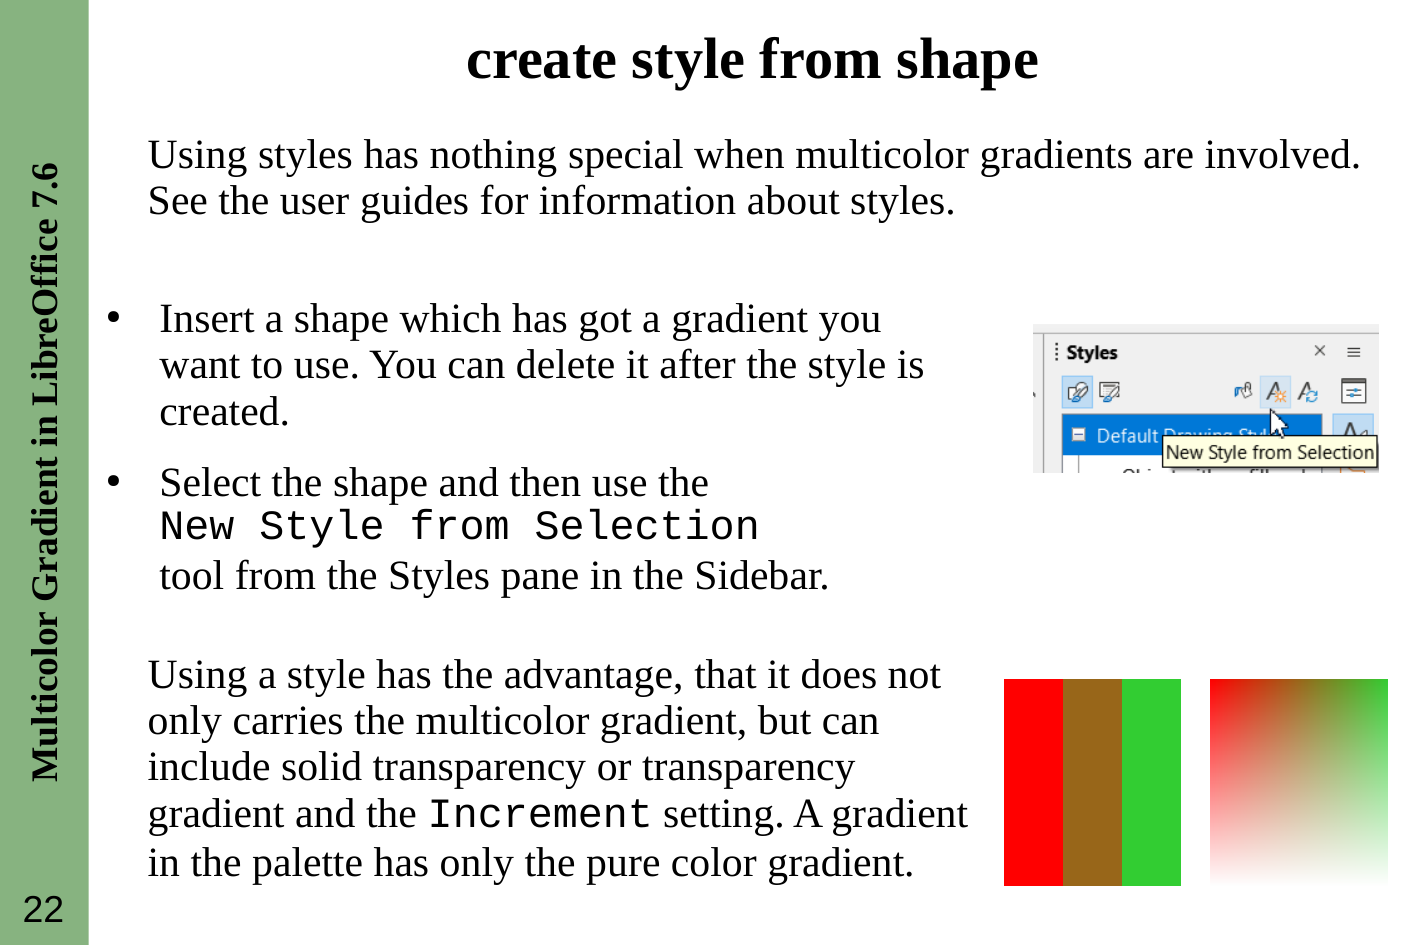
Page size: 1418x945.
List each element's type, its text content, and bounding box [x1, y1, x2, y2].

text_box Using styles has nothing special when multicolor gradients are involved. See the user guides for information about styles. [147, 131, 1388, 224]
text_box [1210, 679, 1388, 695]
title add color gradient to palette [1210, 708, 1388, 719]
list Insert a shape which has got a gradient you want to use. You can delete it after the style is created. Select the shape and then use the New Style from Selection tool from the Styles pane in the Sidebar. [88, 295, 945, 621]
picture [1033, 324, 1379, 473]
text_box Using a style has the advantage, that it does not only carries the multicolor gradient, but can include solid transparency or transparency gradient and the Increment setting. A gradient in the palette has only the pure color gradient. [147, 651, 975, 886]
title create style from shape [88, 0, 1418, 119]
text_box [1003, 679, 1182, 886]
